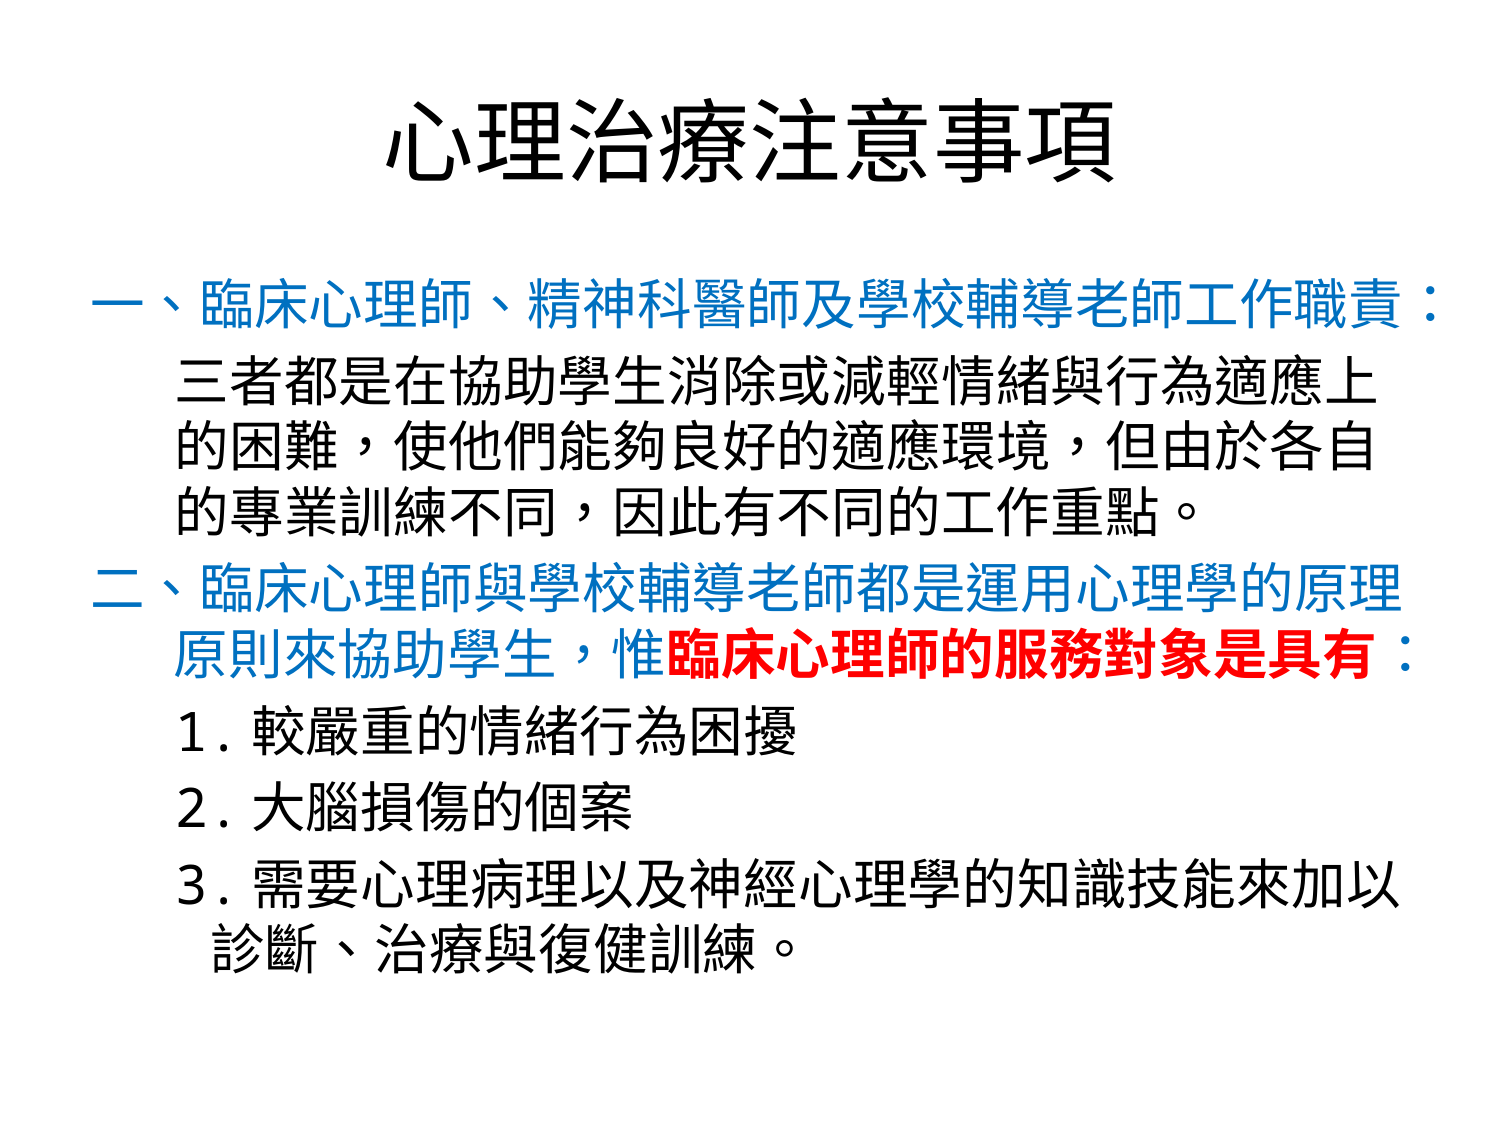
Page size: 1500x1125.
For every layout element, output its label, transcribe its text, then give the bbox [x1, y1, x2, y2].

list 一、臨床心理師、精神科醫師及學校輔導老師工作職責： 三者都是在協助學生消除或減輕情緒與行為適應上的困難，使他們能夠良好的適應環境，但由於各自的專業訓練不同，因此有不同的工作重點。 二、臨床心理師與學校輔導老師都是運用心理學的原理原則來協助學生，惟臨床心理師的服務對象是具有： 1.較嚴重的情緒行為困擾 2.大腦損傷的個案 3.需要心理病理以及神經心理學的知識技能來加以診斷、治療與復健訓練。 [75, 262, 1430, 1005]
title 心理治療注意事項 [75, 45, 1425, 233]
